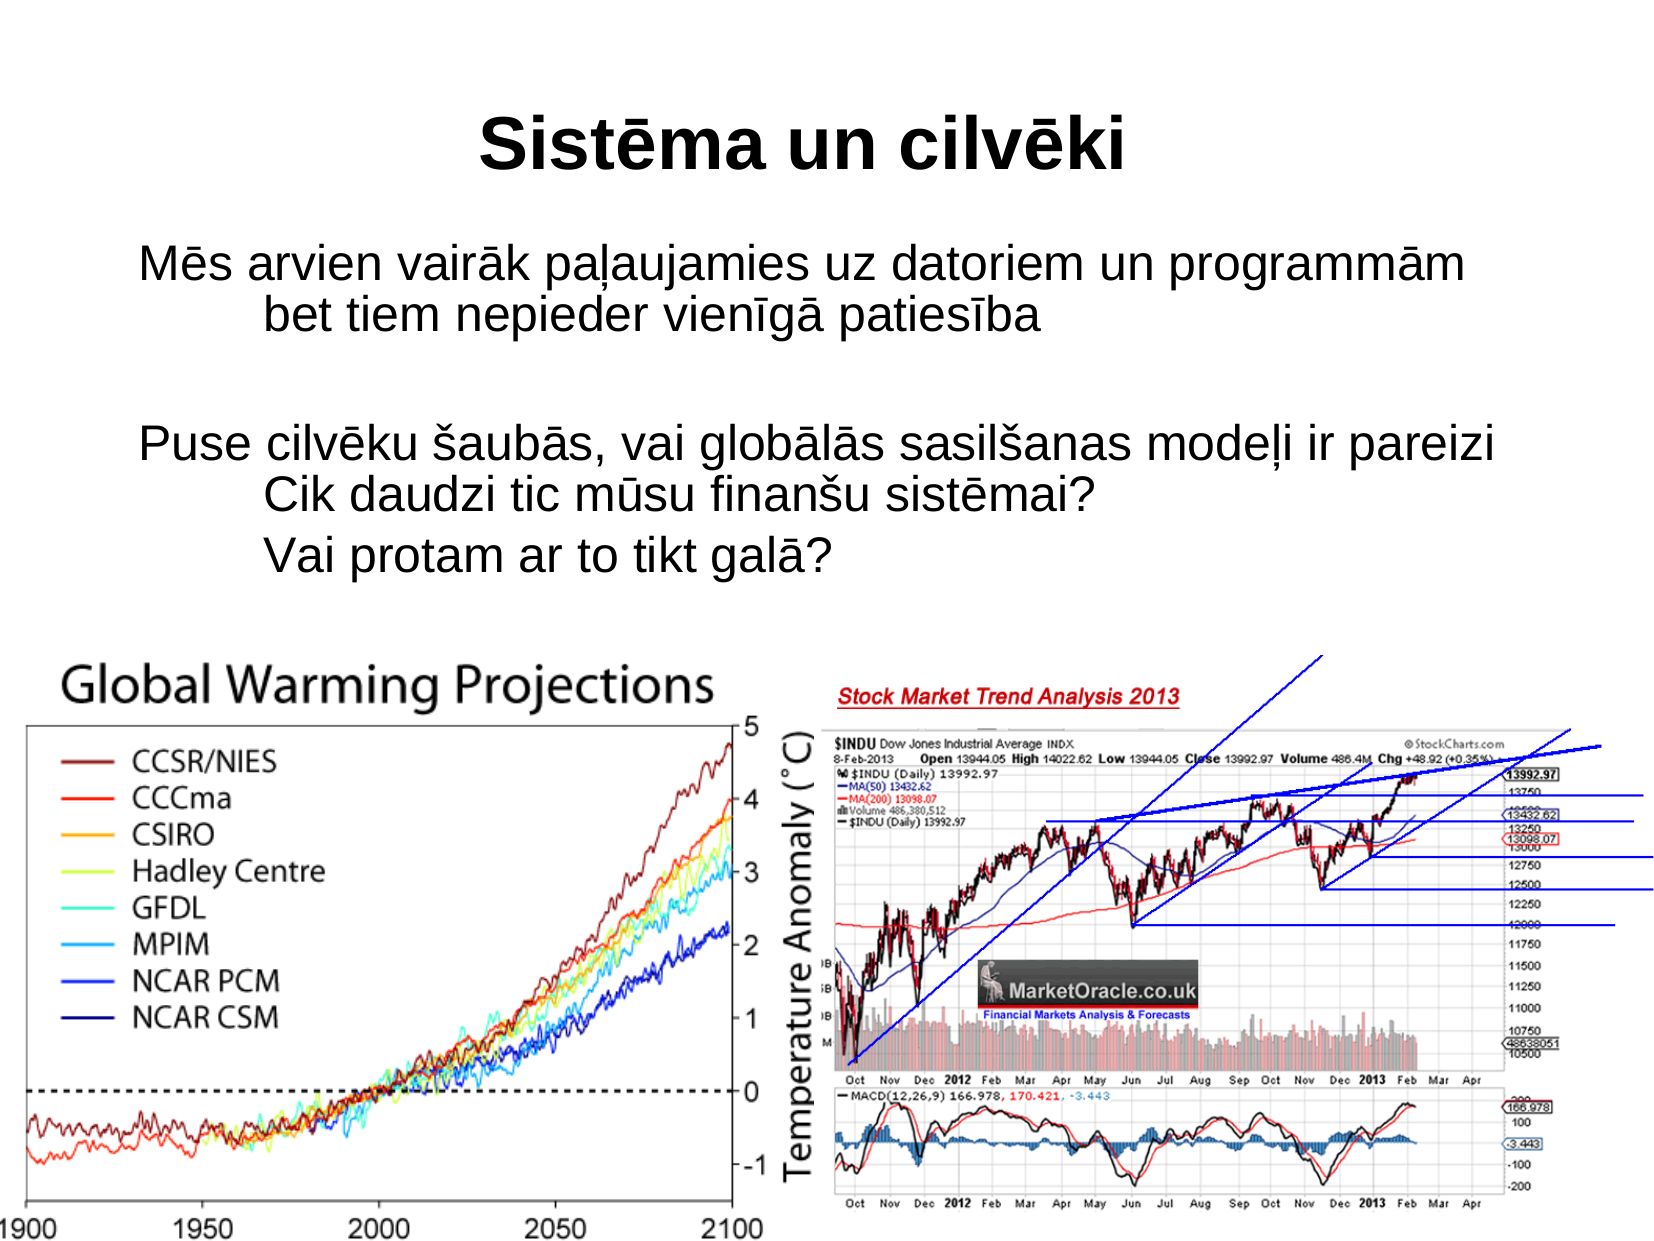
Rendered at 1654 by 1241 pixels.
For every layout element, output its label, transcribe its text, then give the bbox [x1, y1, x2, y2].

list Mēs arvien vairāk paļaujamies uz datoriem un programmām bet tiem nepieder vienīgā patiesība Puse cilvēku šaubās, vai globālās sasilšanas modeļi ir pareizi Cik daudzi tic mūsu finanšu sistēmai? Vai protam ar to tikt galā? [82, 236, 1569, 727]
title Sistēma un cilvēki [94, 96, 1512, 195]
picture [0, 655, 1654, 1241]
